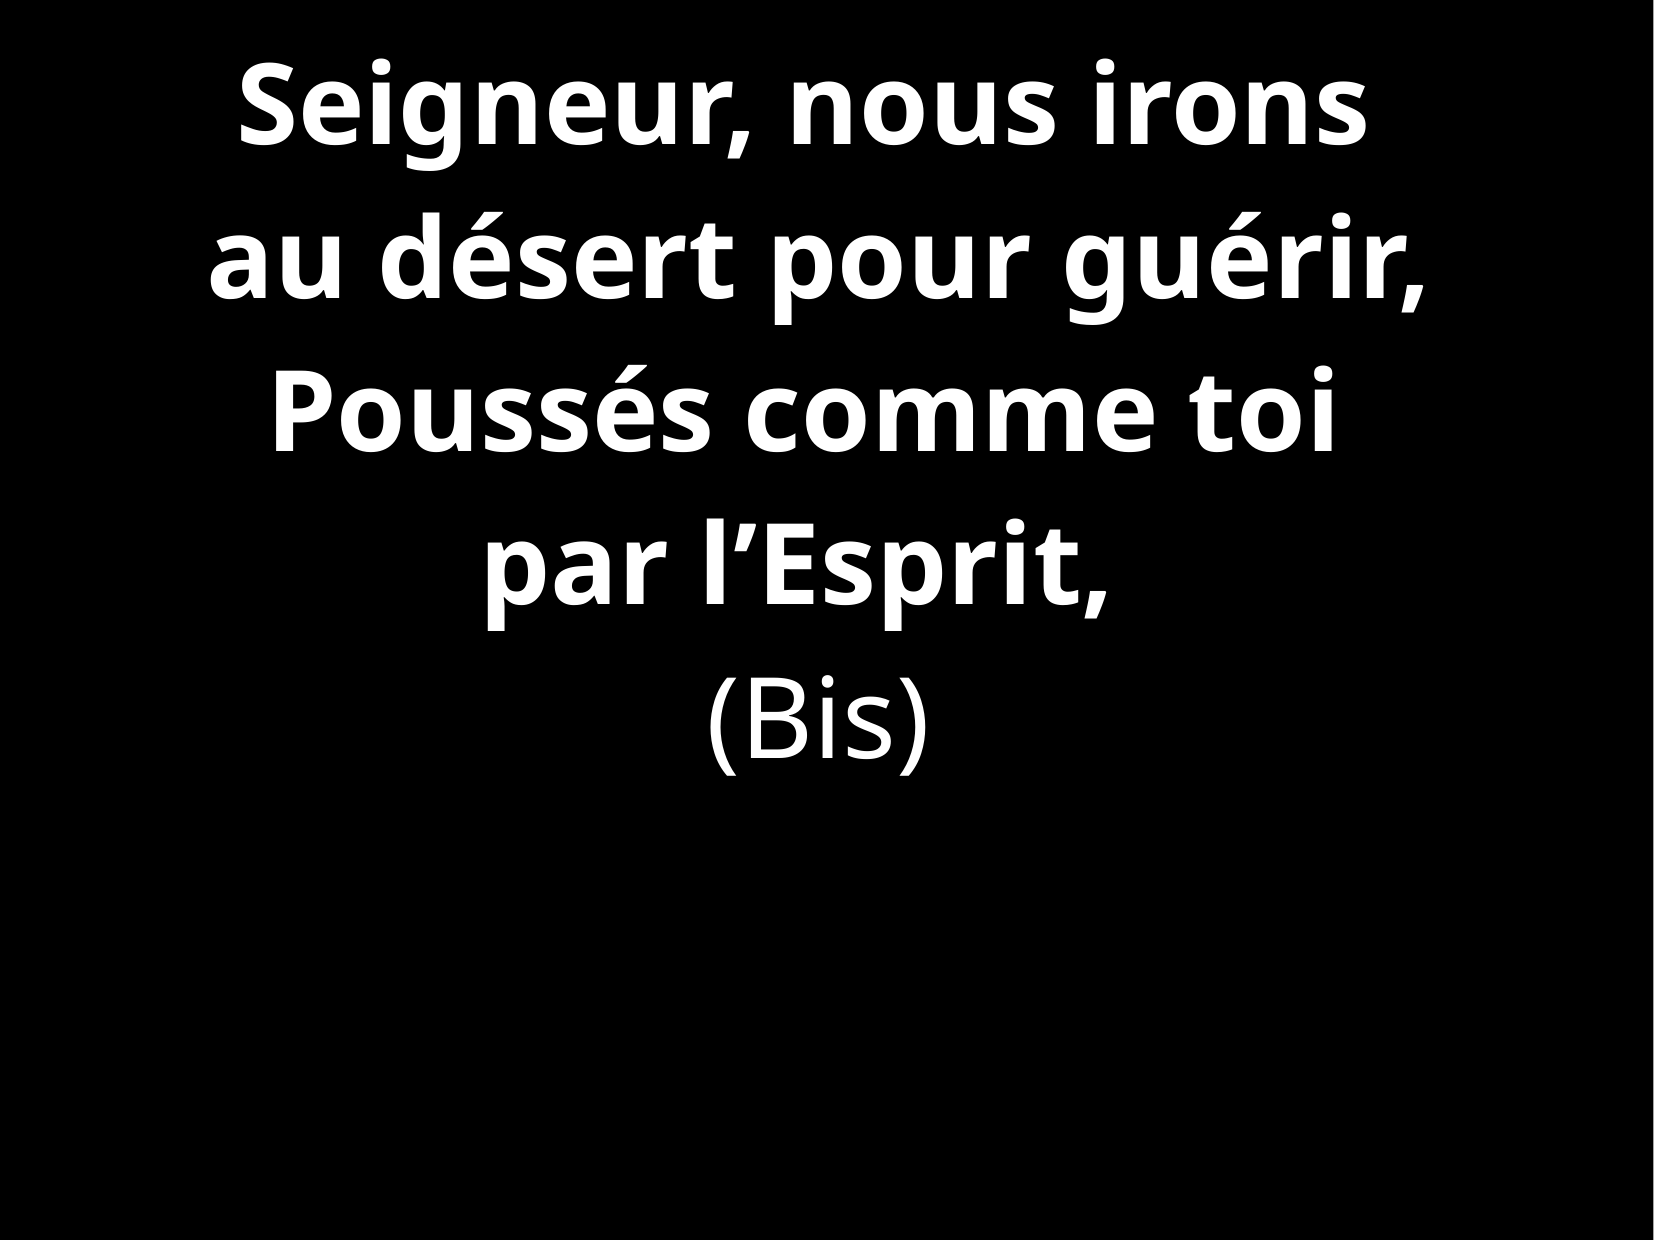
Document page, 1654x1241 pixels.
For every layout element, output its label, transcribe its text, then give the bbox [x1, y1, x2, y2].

text_box Seigneur, nous irons au désert pour guérir, Poussés comme toi par l’Esprit, (Bis) [15, 17, 1622, 1199]
